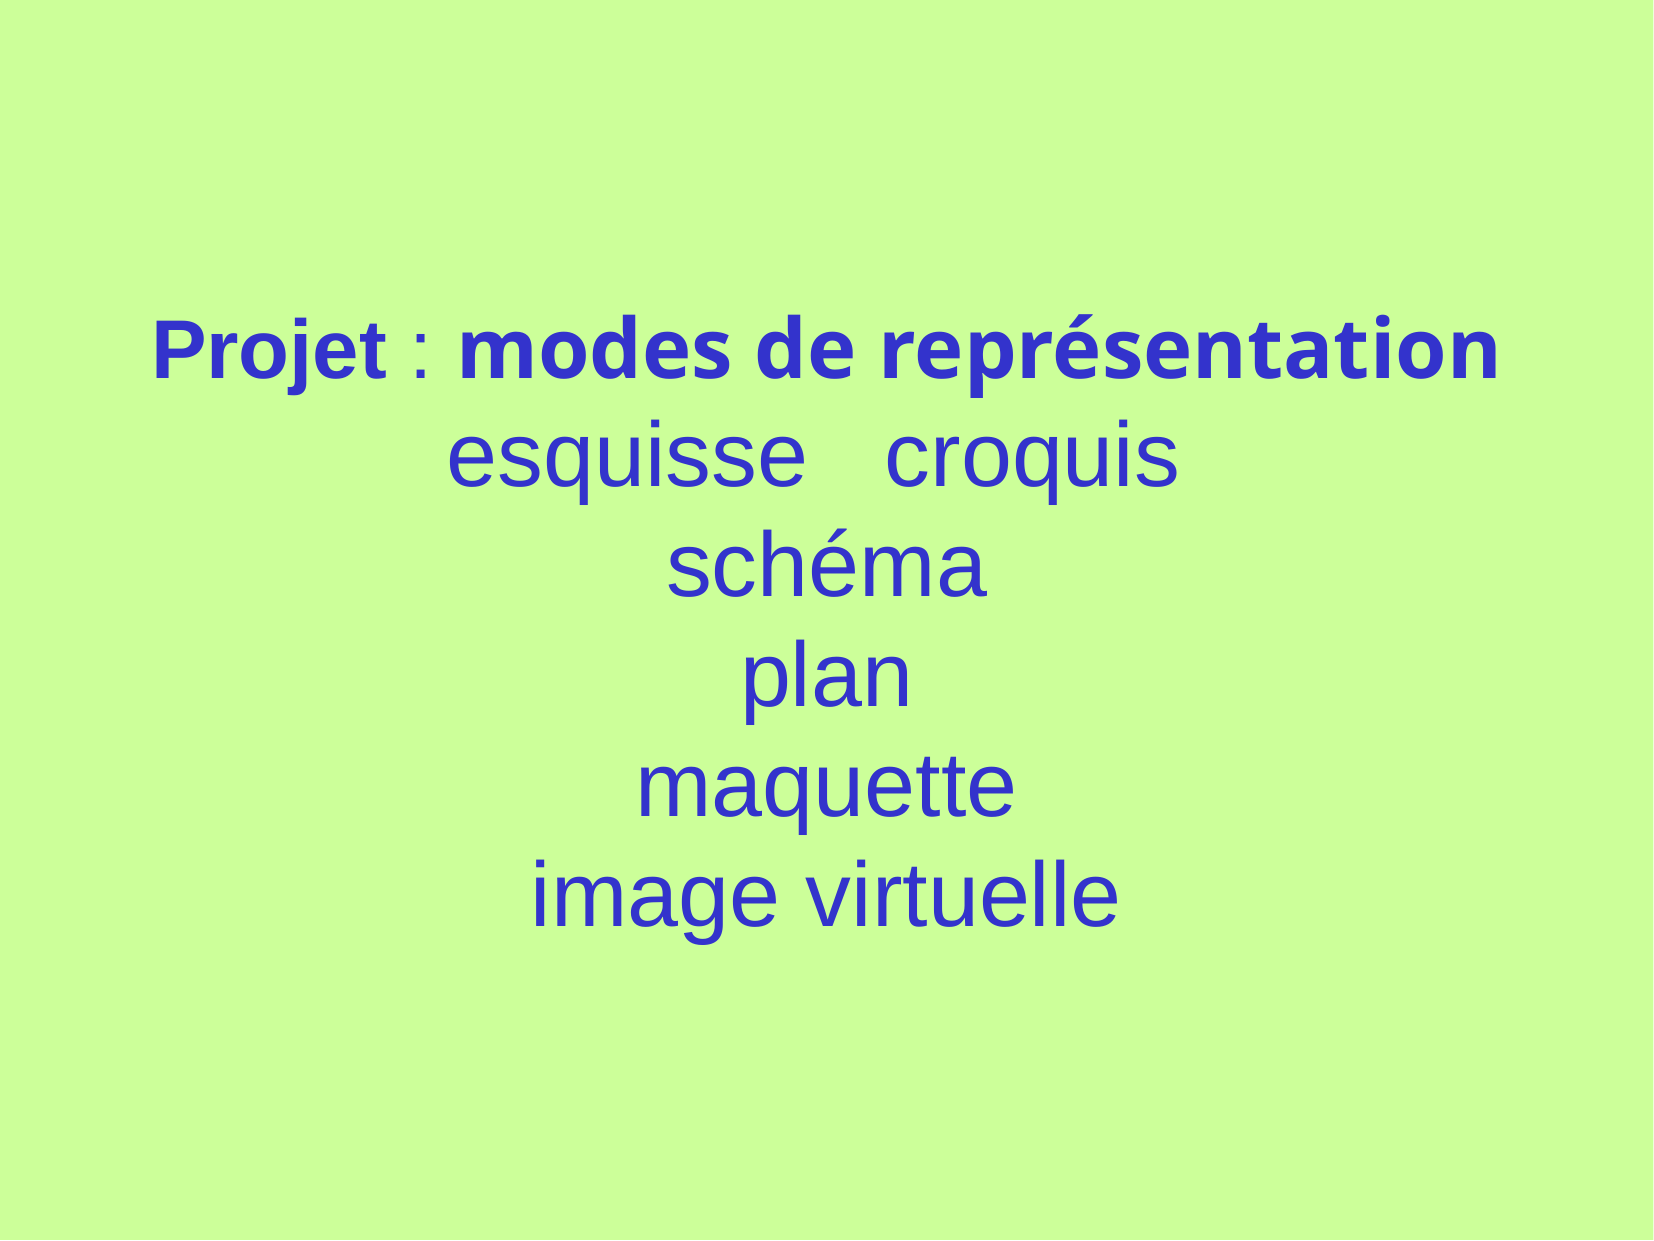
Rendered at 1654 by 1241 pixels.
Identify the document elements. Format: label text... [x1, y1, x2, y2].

text_box Projet : modes de représentation esquisse croquis schéma plan maquette image virtuelle [0, 0, 1654, 1241]
